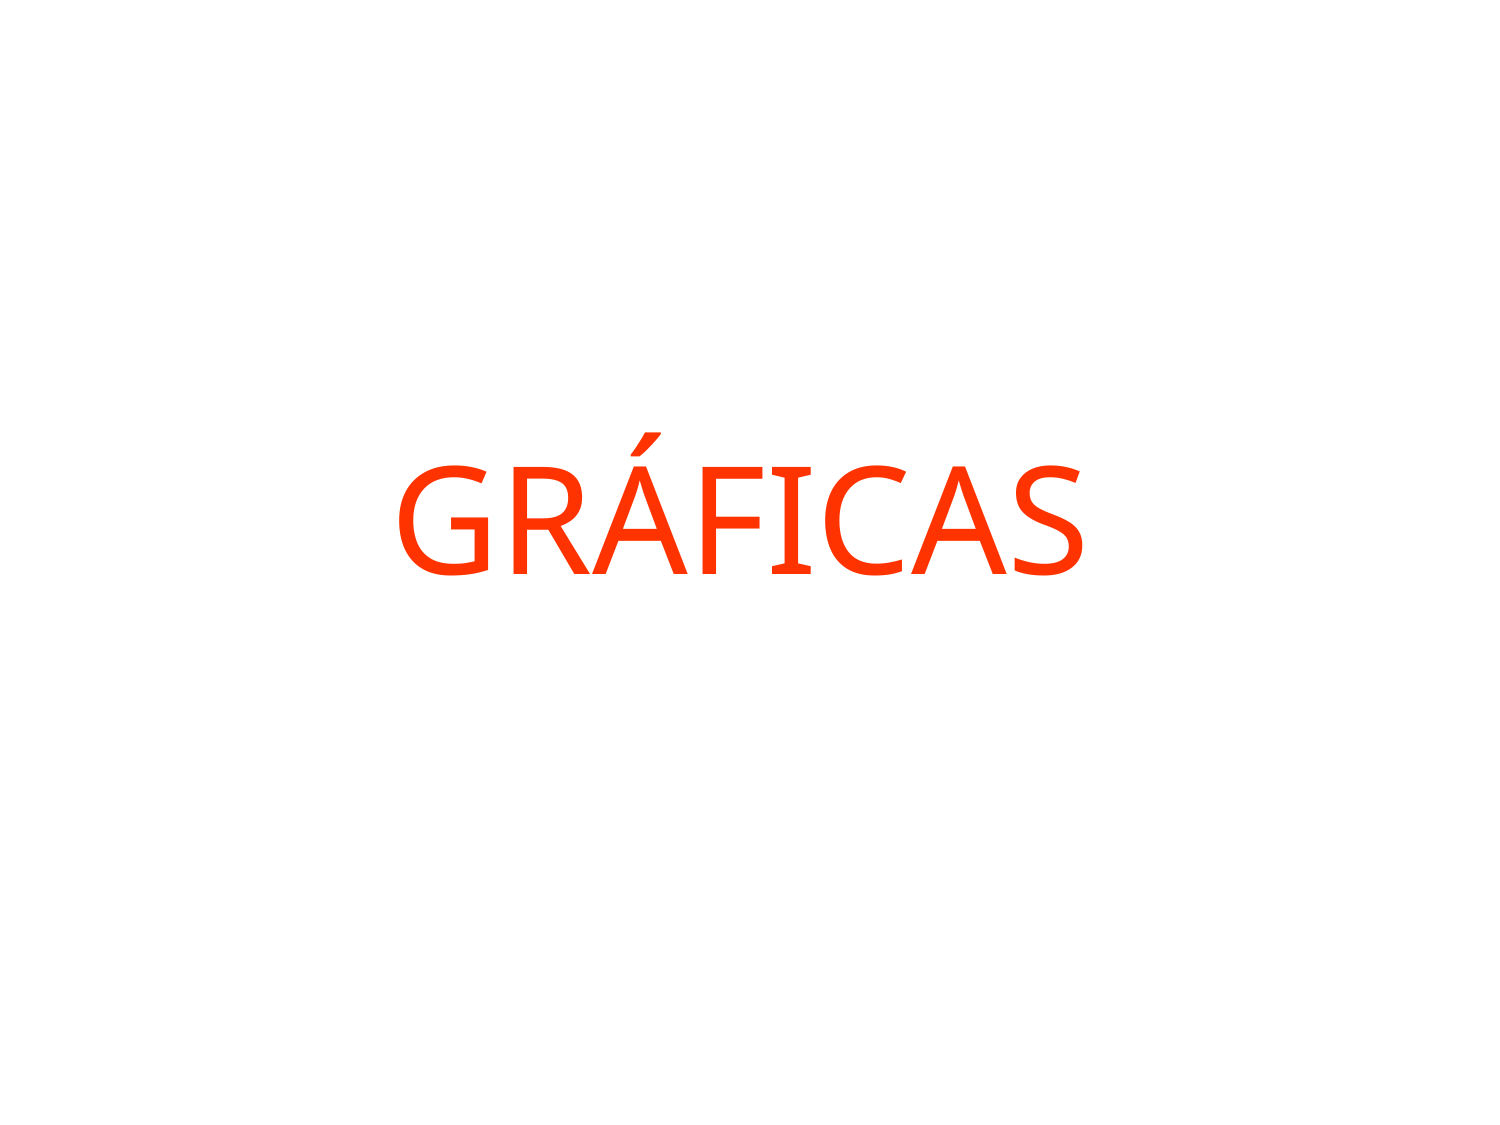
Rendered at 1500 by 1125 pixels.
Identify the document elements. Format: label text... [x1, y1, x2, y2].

title GRÁFICAS [64, 417, 1415, 613]
